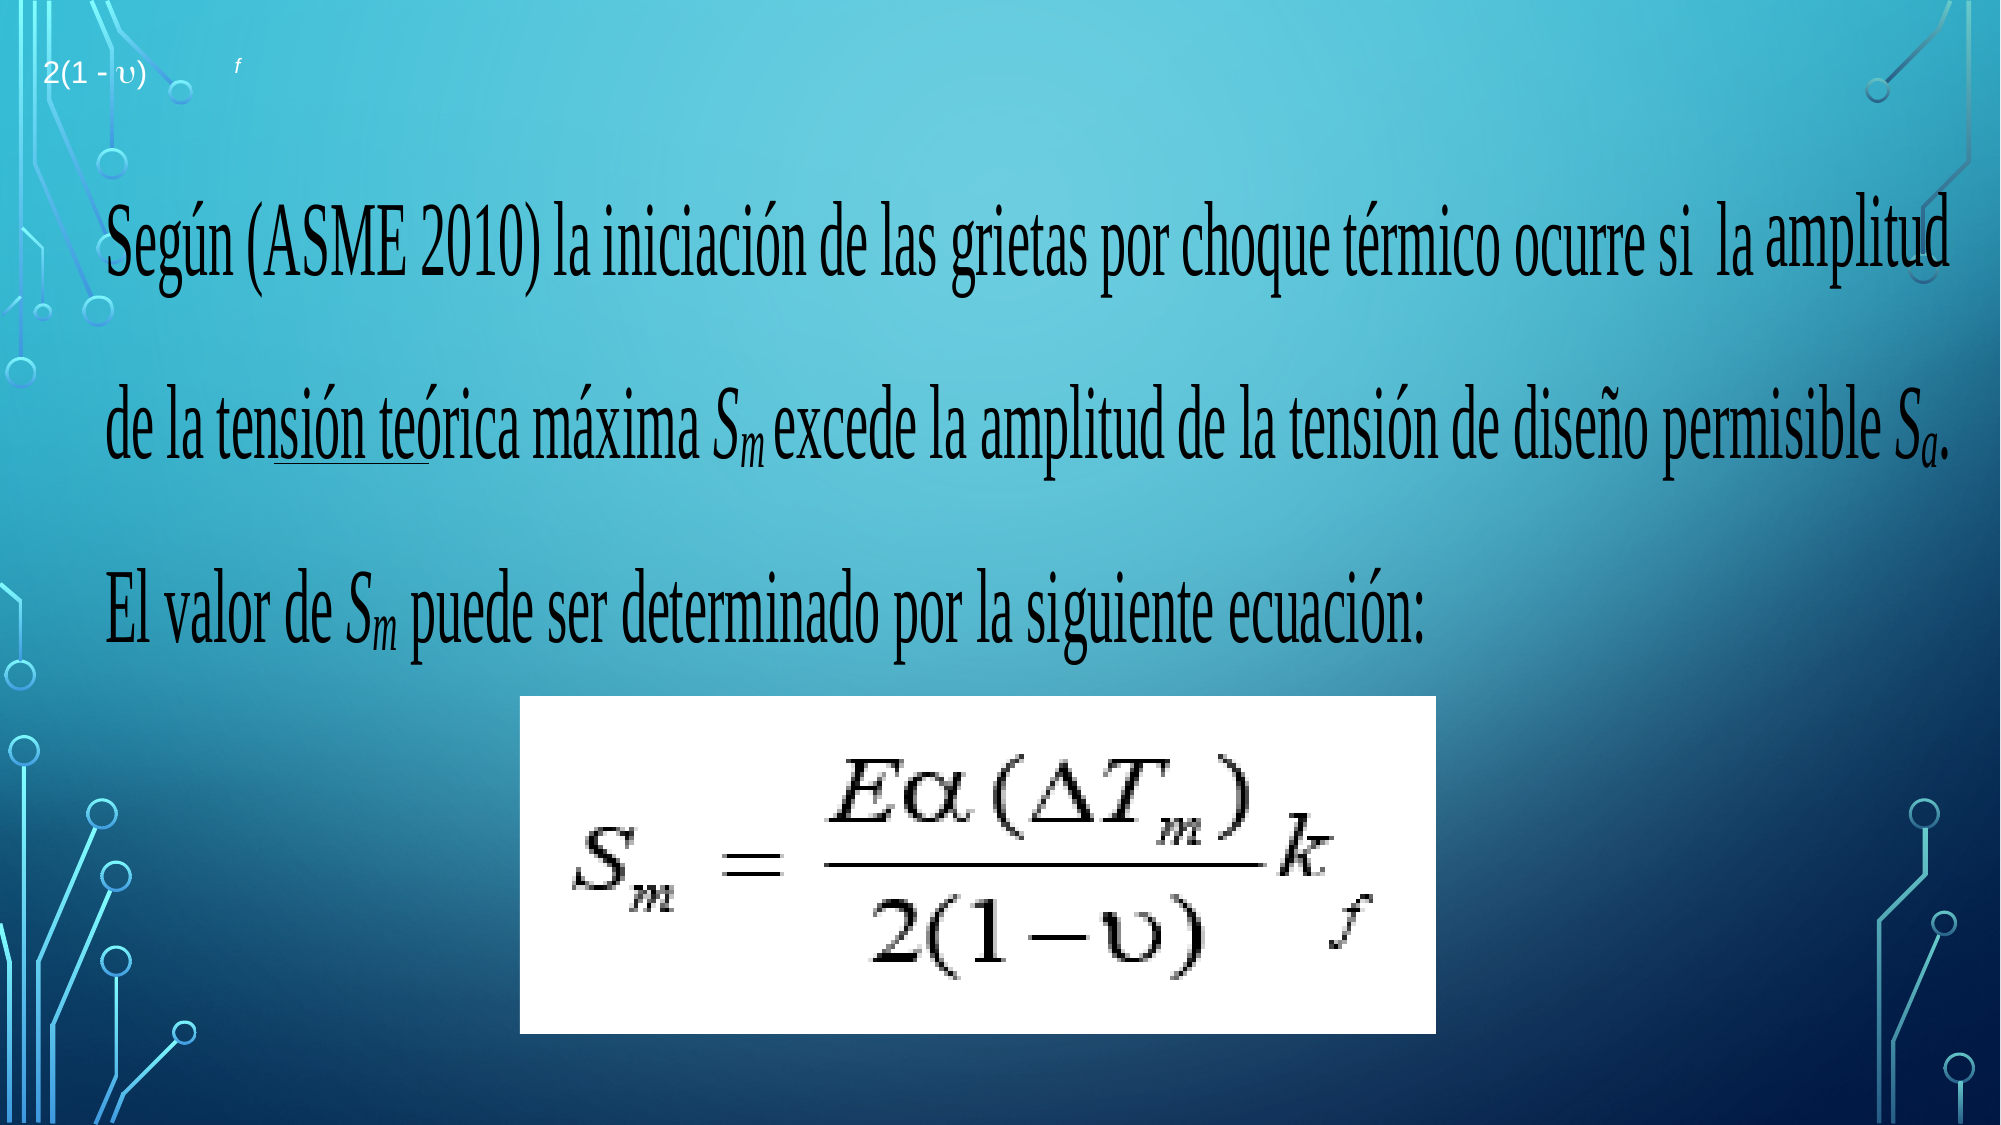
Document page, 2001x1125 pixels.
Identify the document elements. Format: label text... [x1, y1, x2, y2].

text_box 2(1 - u) f [28, 40, 255, 203]
picture [82, 80, 1977, 1034]
